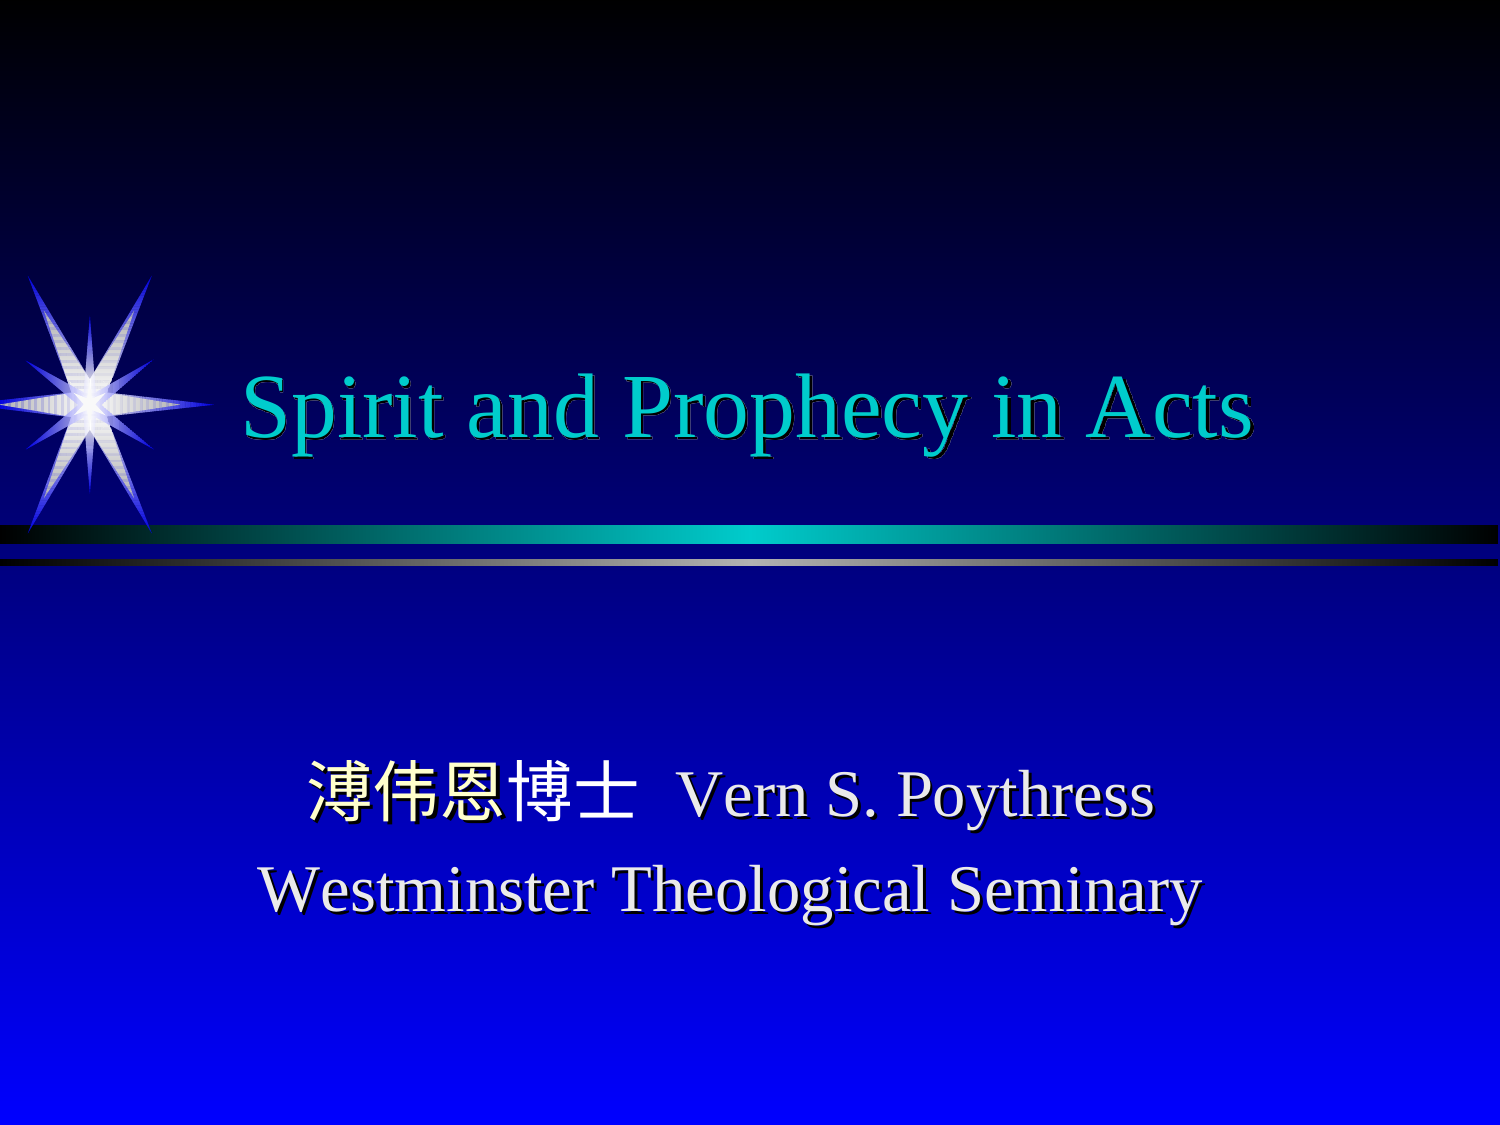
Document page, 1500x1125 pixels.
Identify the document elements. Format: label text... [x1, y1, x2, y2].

title Spirit and Prophecy in Acts [225, 296, 1500, 516]
subtitle 溥伟恩博士 Vern S. Poythress Westminster Theological Seminary [150, 737, 1313, 996]
